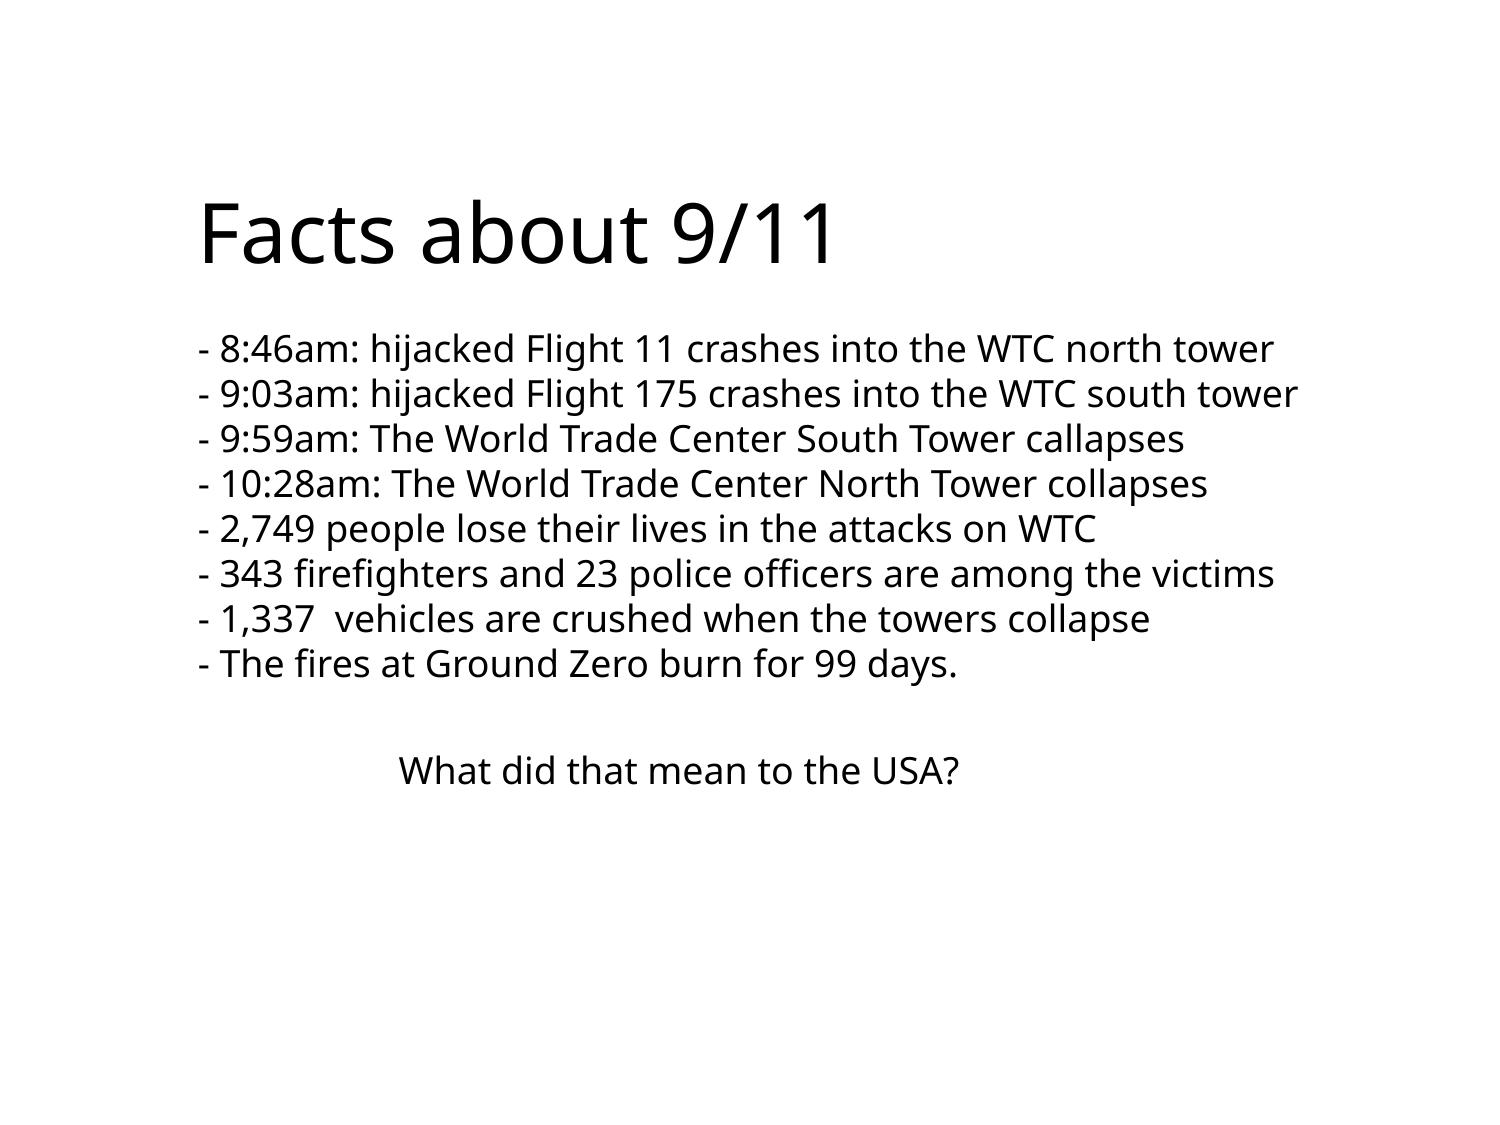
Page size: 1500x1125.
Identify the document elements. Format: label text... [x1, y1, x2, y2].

text_box What did that mean to the USA? [383, 739, 1003, 801]
text_box Facts about 9/11 - 8:46am: hijacked Flight 11 crashes into the WTC north tower - 9:03am: hijacked Flight 175 crashes into the WTC south tower - 9:59am: The World Trade Center South Tower callapses - 10:28am: The World Trade Center North Tower collapses - 2,749 people lose their lives in the attacks on WTC - 343 firefighters and 23 police officers are among the victims - 1,337 vehicles are crushed when the towers collapse - The fires at Ground Zero burn for 99 days. [183, 172, 1400, 744]
